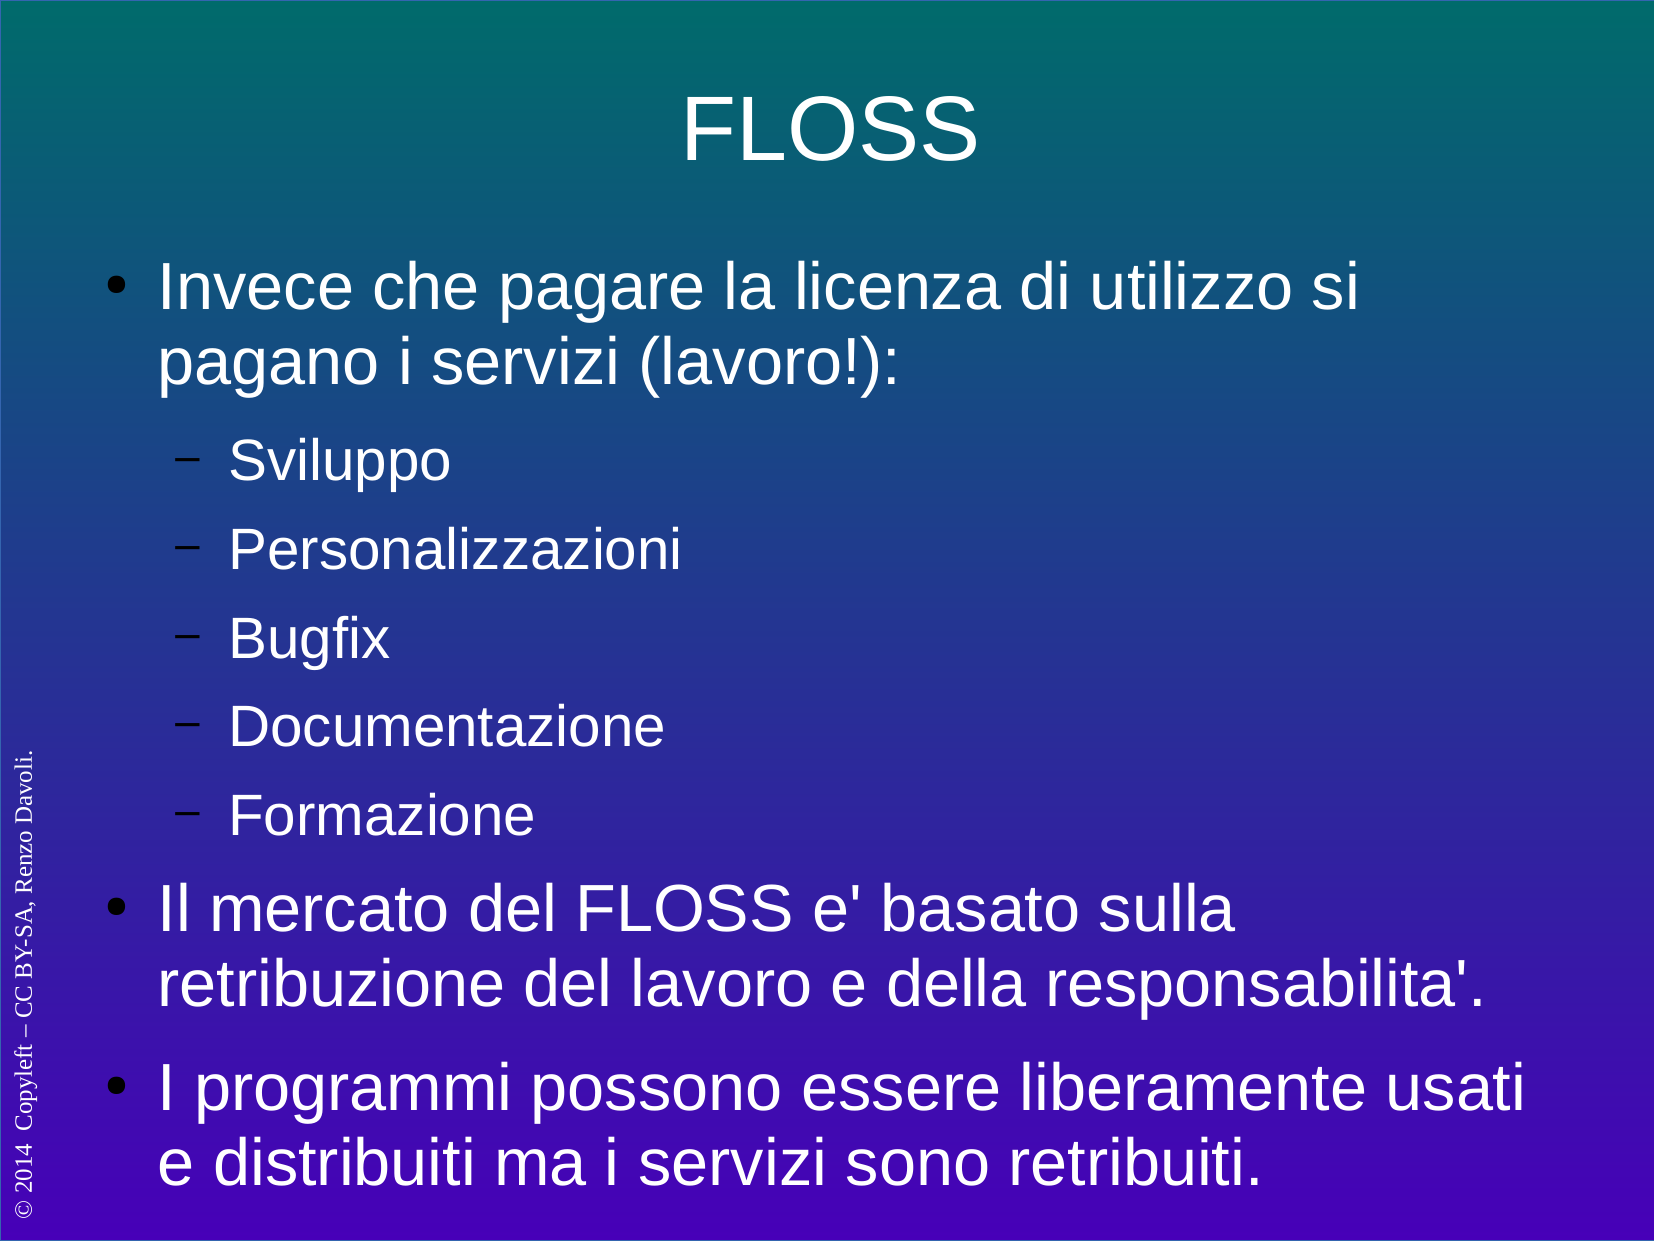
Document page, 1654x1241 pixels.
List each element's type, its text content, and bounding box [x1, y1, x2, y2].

list Invece che pagare la licenza di utilizzo si pagano i servizi (lavoro!): Sviluppo Personalizzazioni Bugfix Documentazione Formazione Il mercato del FLOSS e' basato sulla retribuzione del lavoro e della responsabilita'. I programmi possono essere liberamente usati e distribuiti ma i servizi sono retribuiti. [86, 249, 1576, 1201]
title FLOSS [86, 32, 1576, 226]
